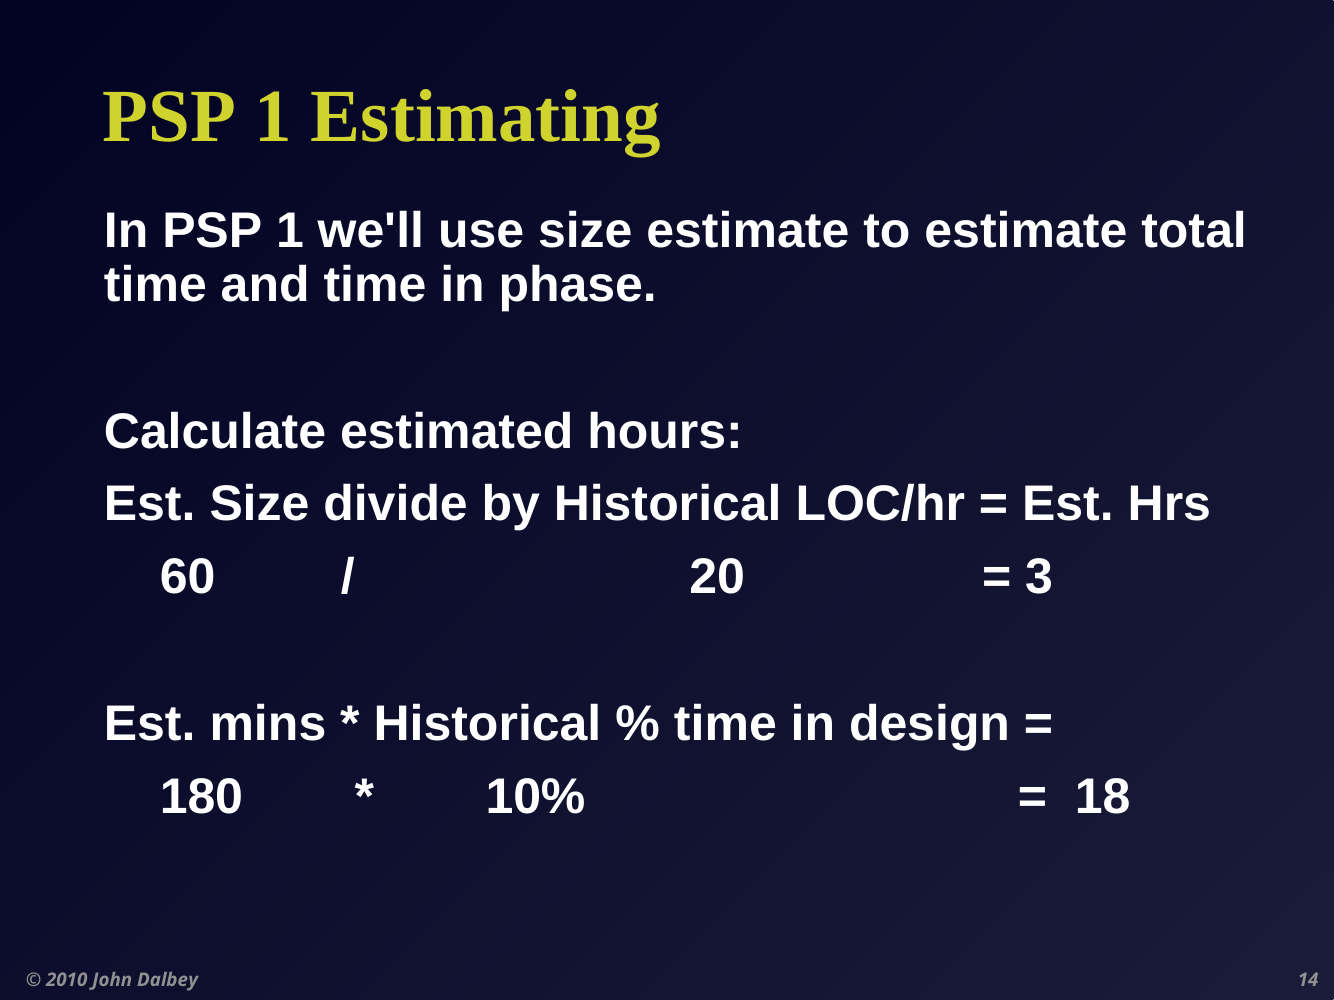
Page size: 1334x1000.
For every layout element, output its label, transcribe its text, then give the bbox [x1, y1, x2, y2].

title PSP 1 Estimating [88, 54, 1288, 180]
list In PSP 1 we'll use size estimate to estimate total time and time in phase. Calculate estimated hours: Est. Size divide by Historical LOC/hr = Est. Hrs 60 / 20 = 3 Est. mins * Historical % time in design = 180 * 10% = 18 [69, 196, 1270, 951]
